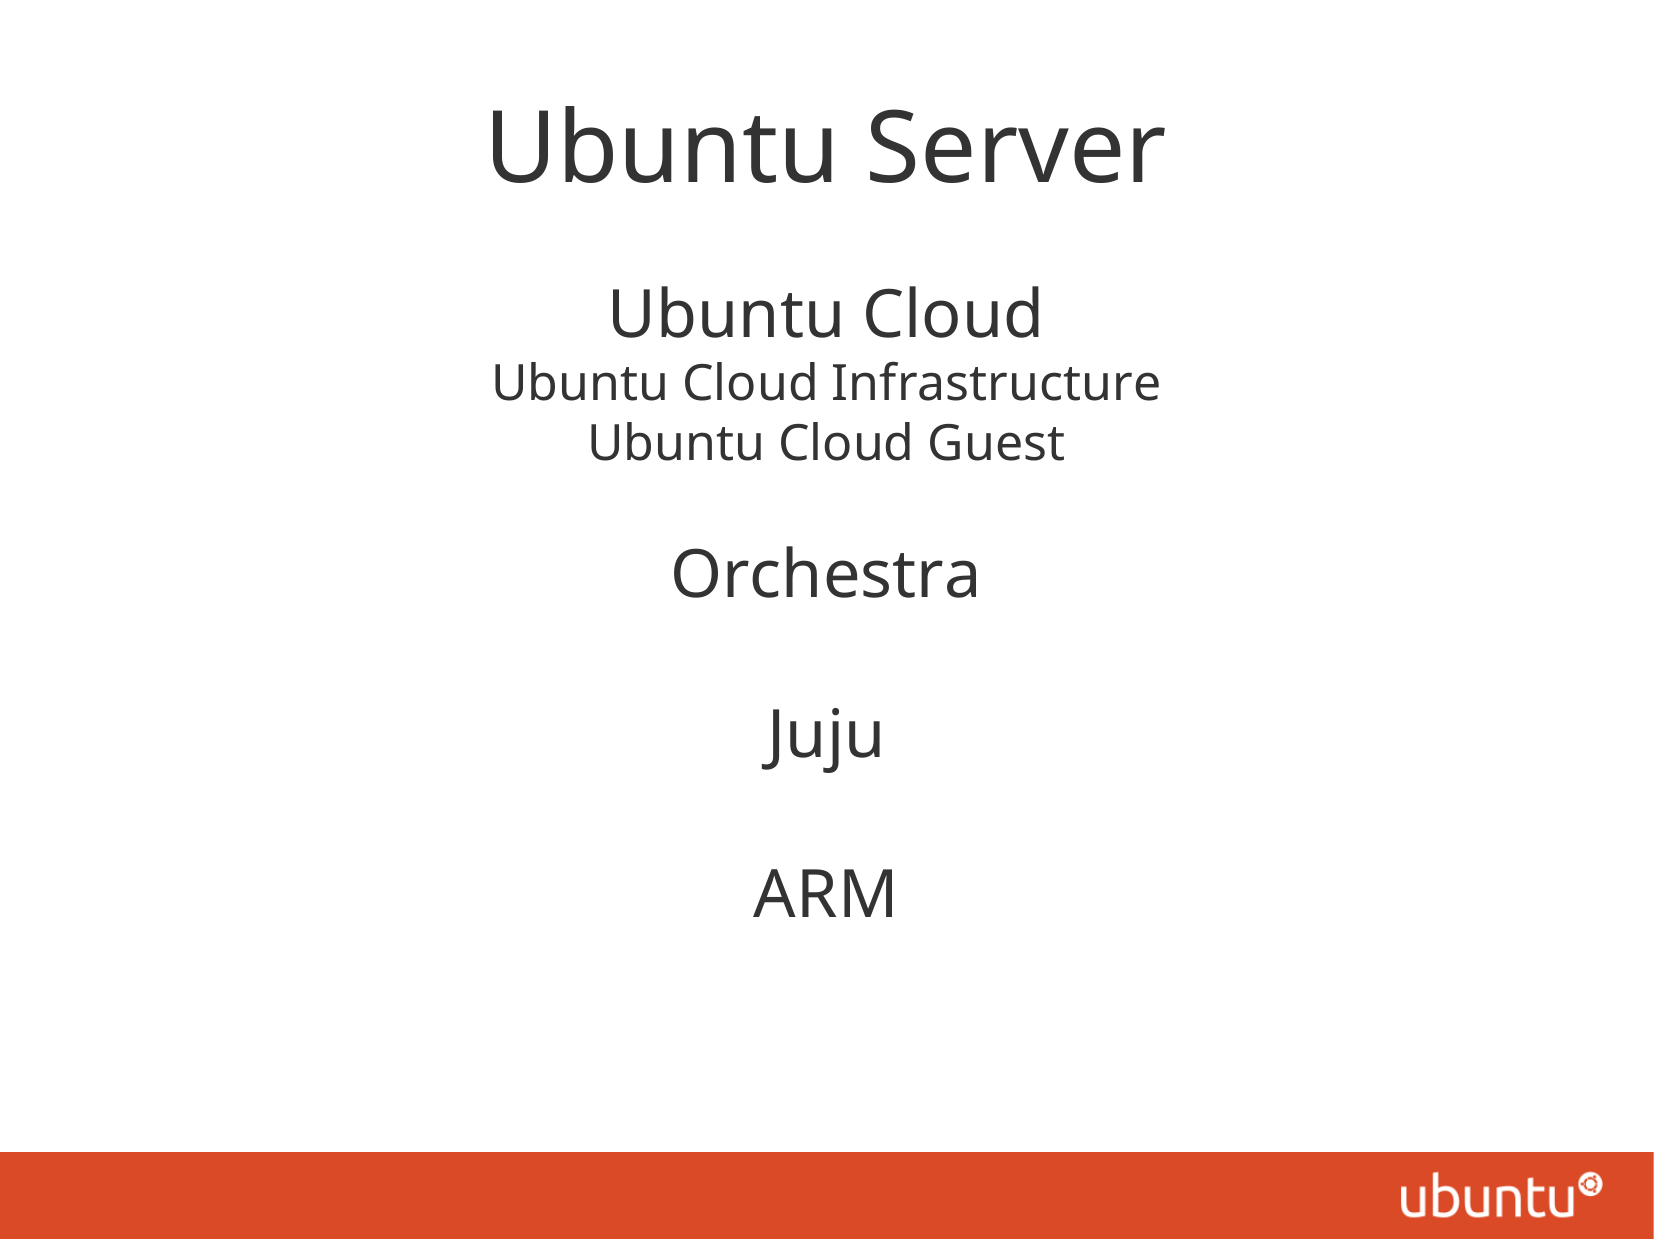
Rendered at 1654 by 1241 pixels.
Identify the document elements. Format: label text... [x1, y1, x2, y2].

title Ubuntu Server [56, 37, 1596, 263]
list Ubuntu Cloud Ubuntu Cloud Infrastructure Ubuntu Cloud Guest Orchestra Juju ARM [70, 262, 1583, 1126]
picture [0, 1152, 1654, 1239]
